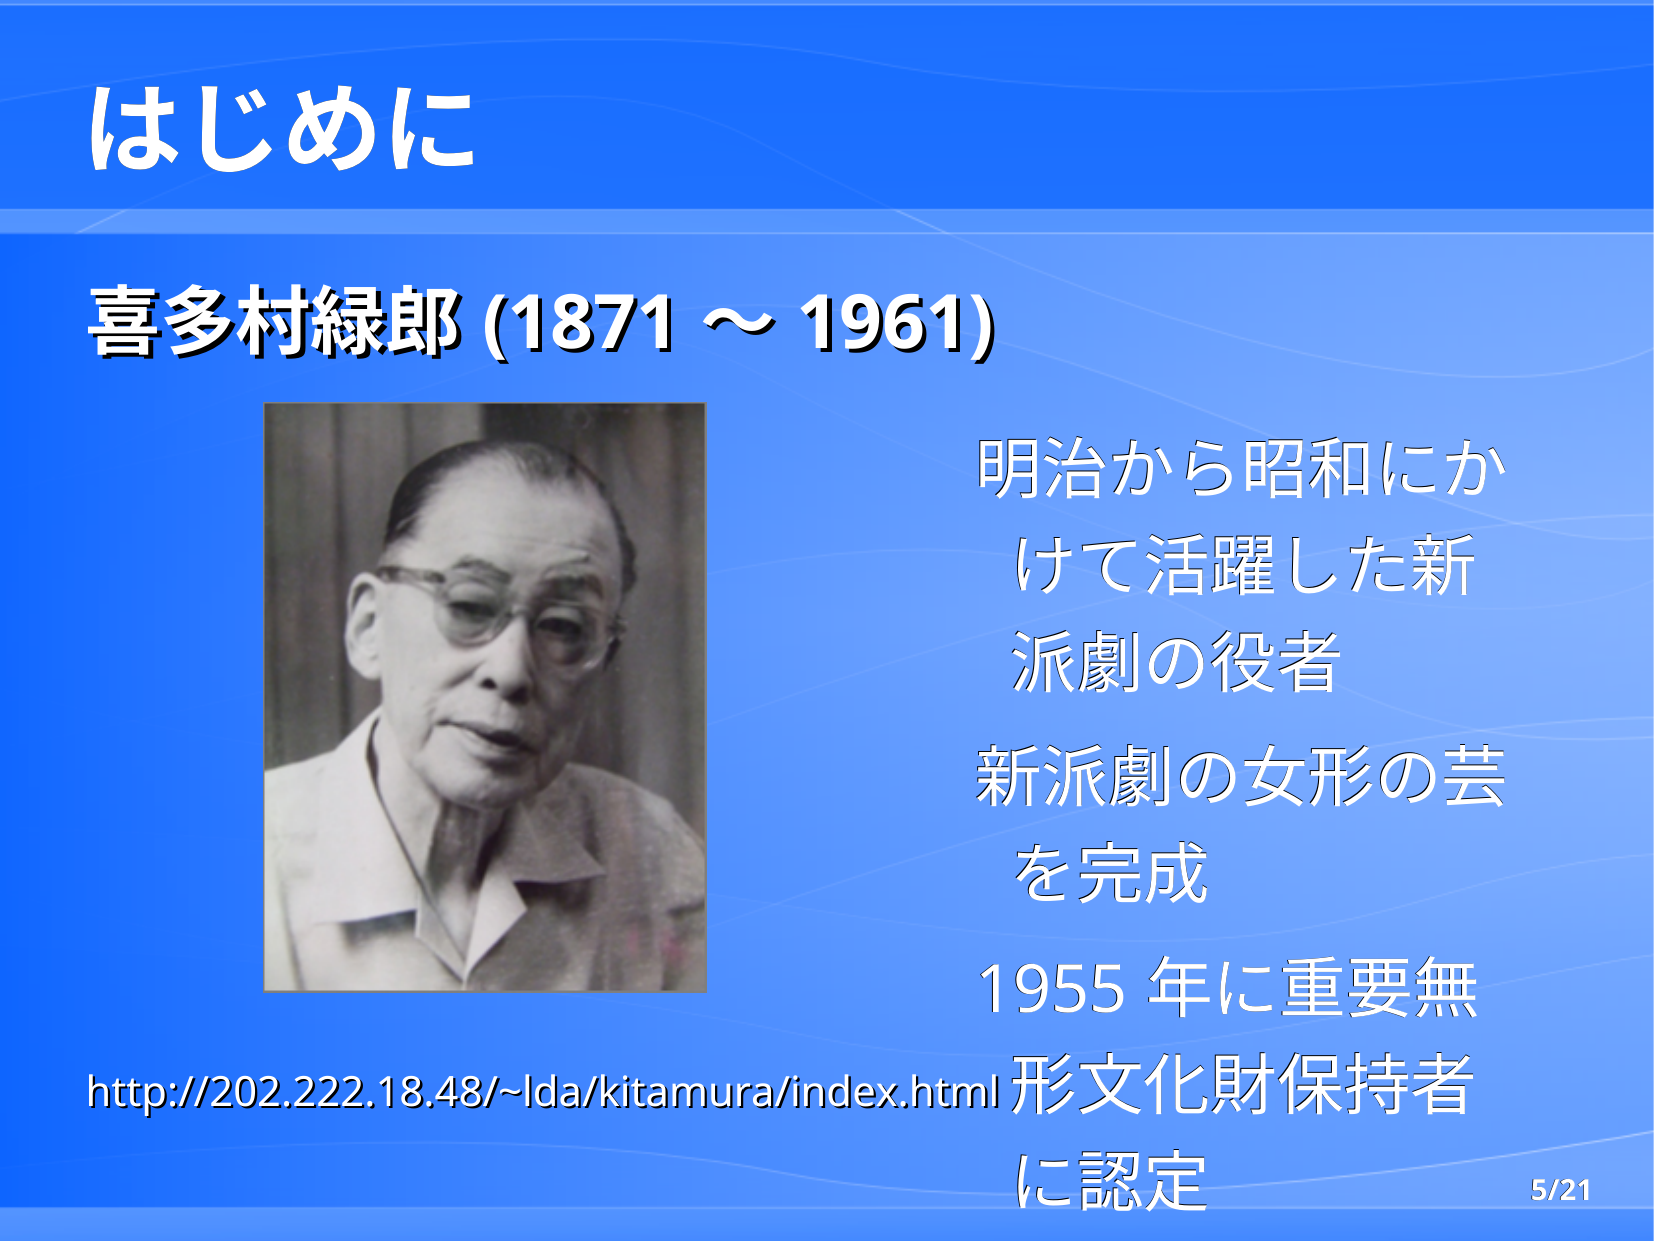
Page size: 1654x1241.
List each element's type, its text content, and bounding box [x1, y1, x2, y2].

text_box http://202.222.18.48/~lda/kitamura/index.html [70, 1060, 1052, 1121]
picture [0, 0, 1654, 1241]
text_box 喜多村緑郎(1871～1961) [70, 267, 1012, 364]
list 明治から昭和にかけて活躍した新派劇の役者 新派劇の女形の芸を完成 1955年に重要無形文化財保持者に認定 [797, 290, 1525, 1123]
title はじめに [23, 8, 1625, 237]
